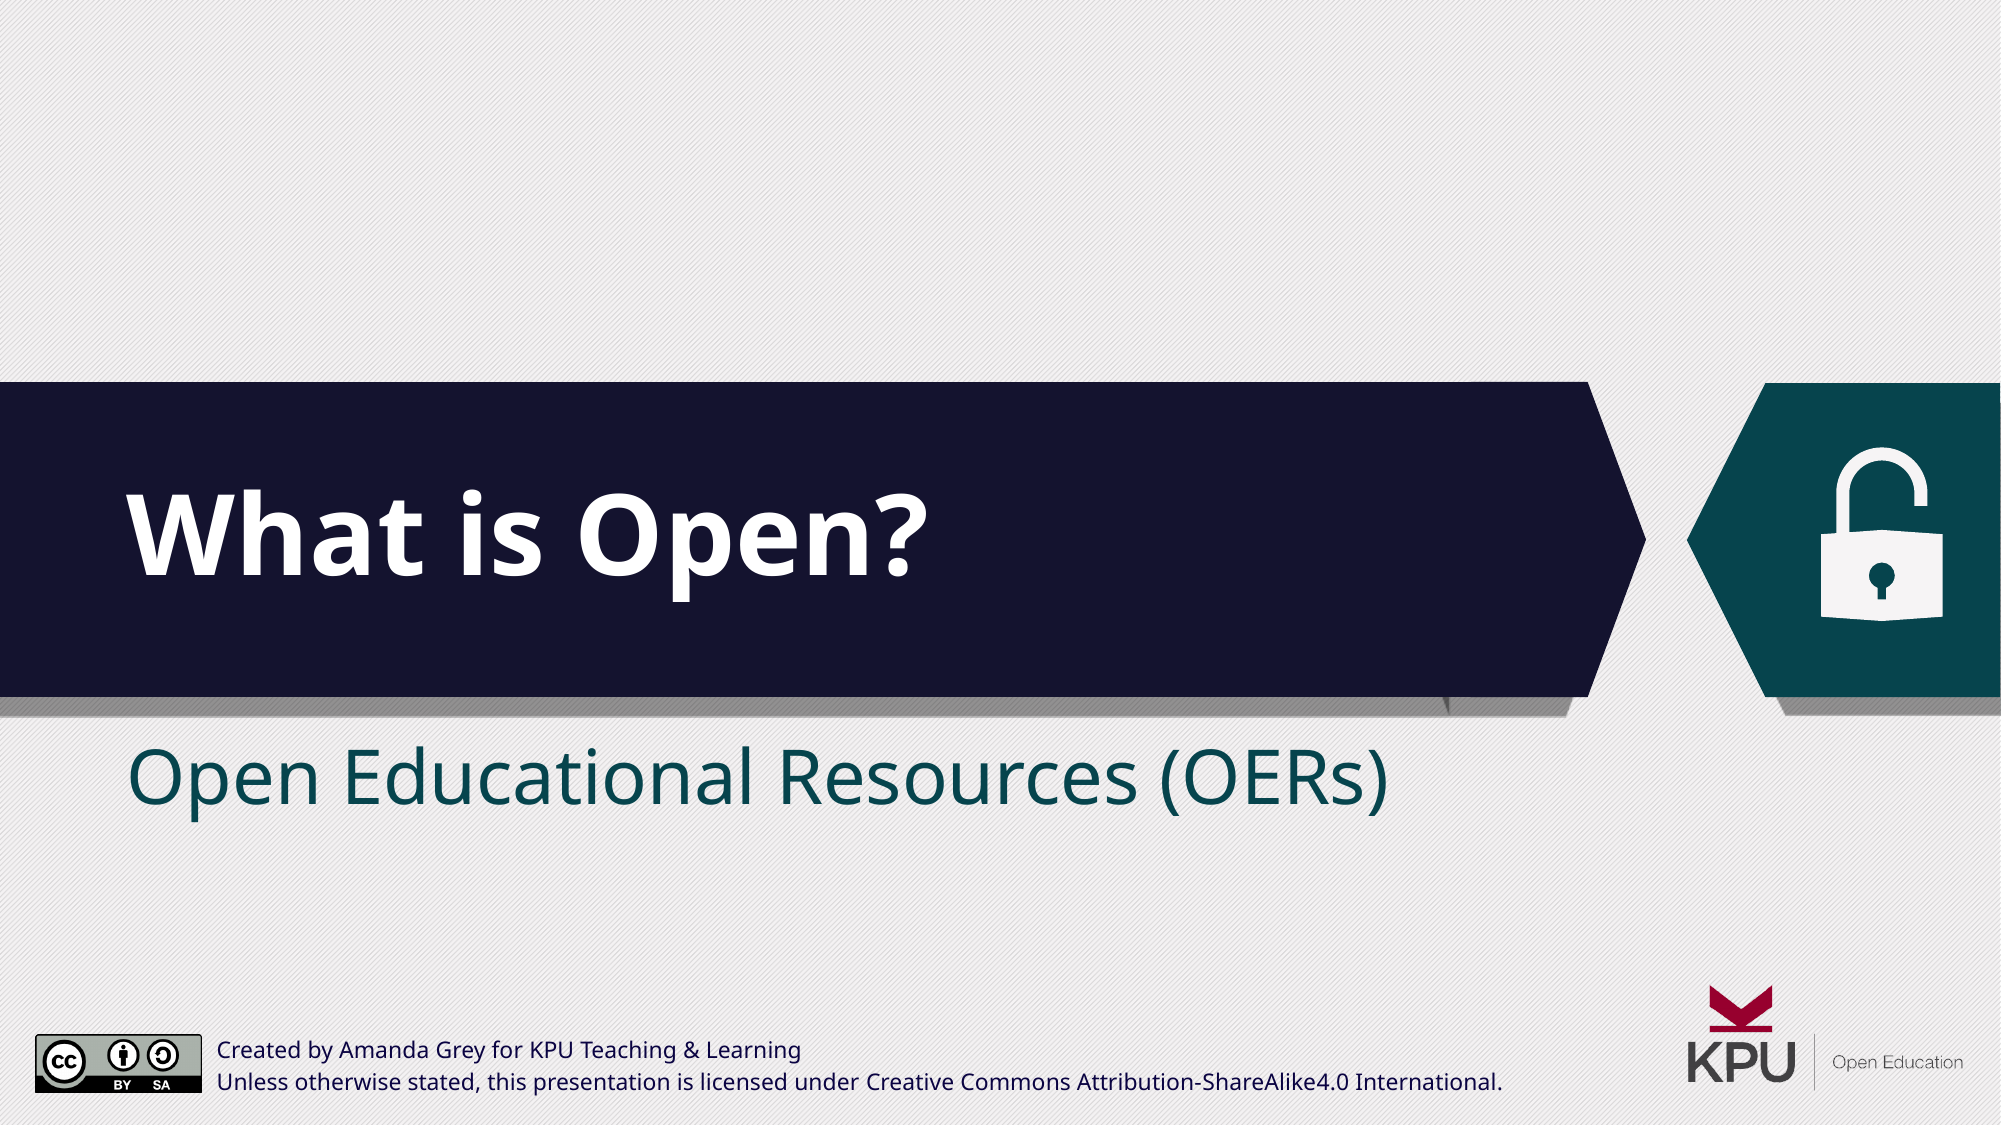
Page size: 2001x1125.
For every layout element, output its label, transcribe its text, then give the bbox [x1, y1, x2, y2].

title What is Open? [111, 405, 1501, 674]
picture [1650, 950, 2000, 1125]
subtitle Open Educational Resources (OERs) [111, 720, 1501, 905]
picture [35, 1034, 202, 1093]
